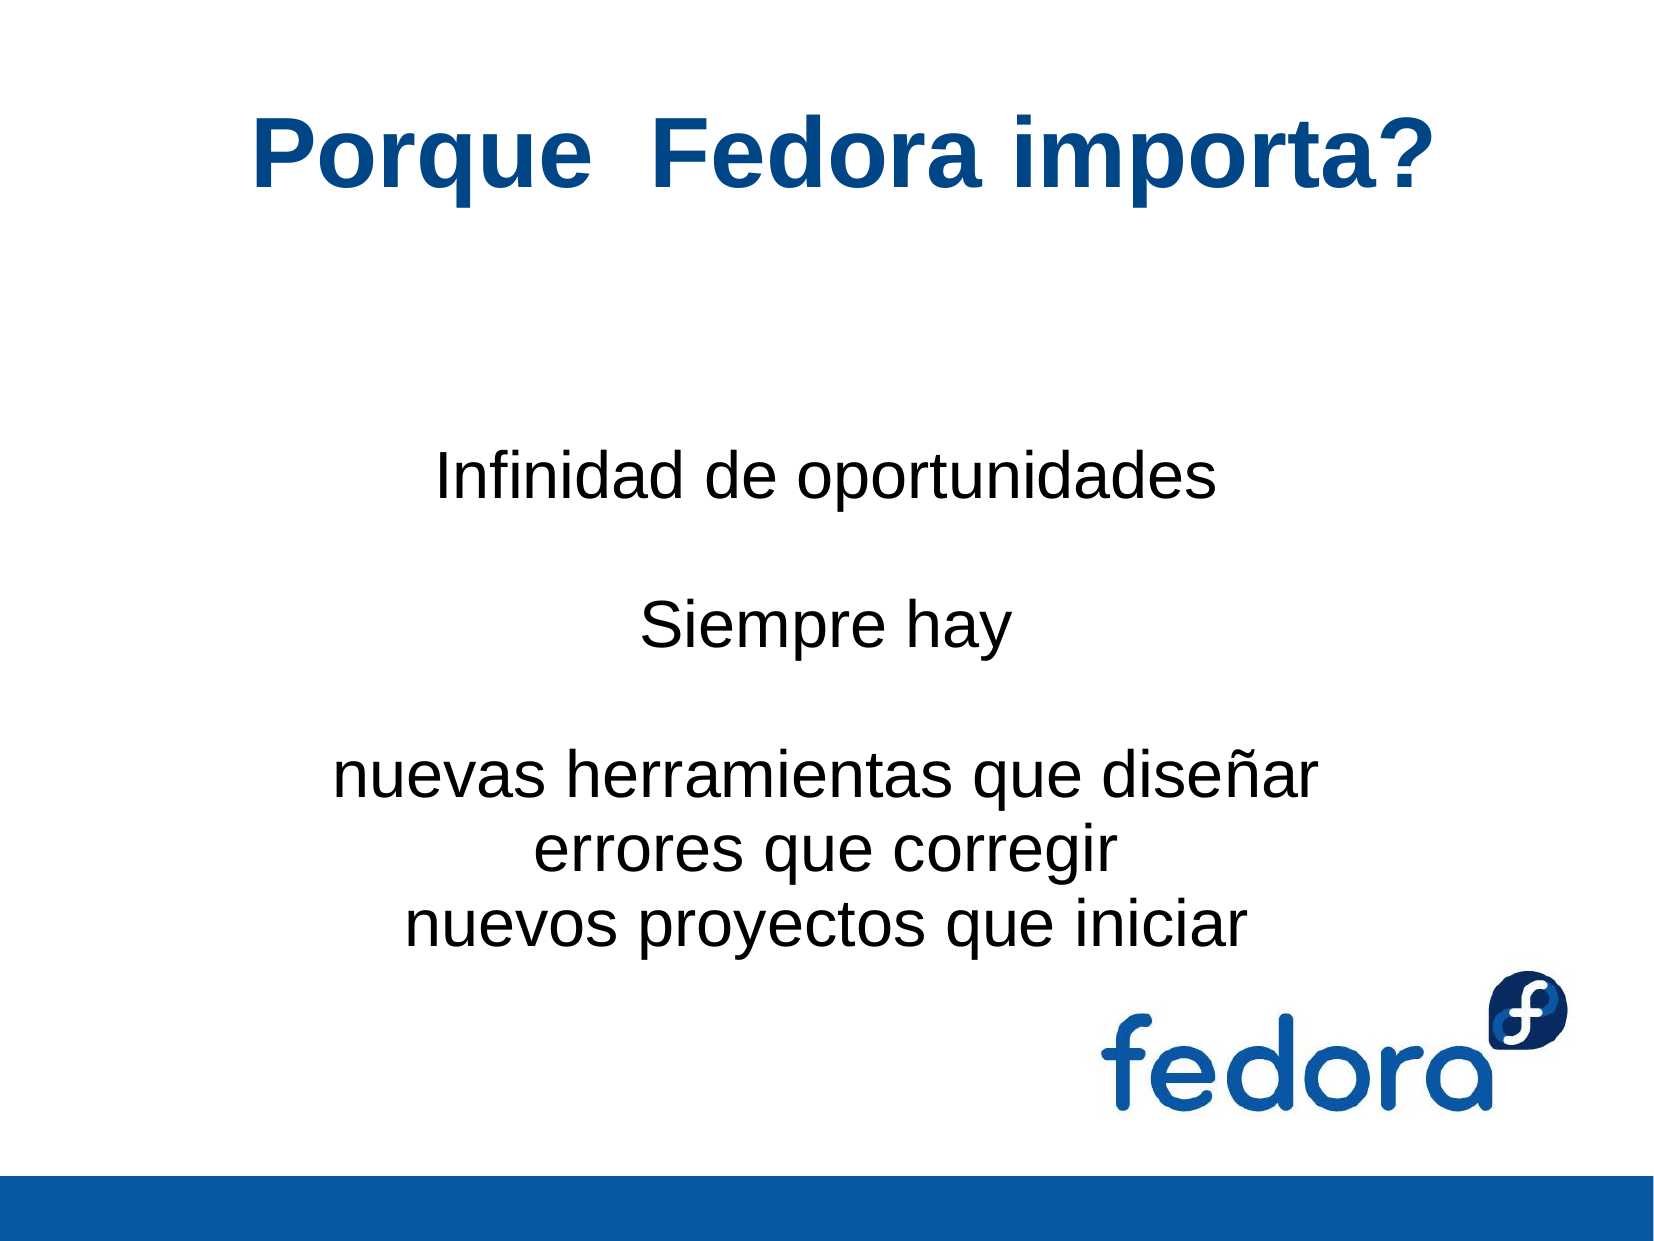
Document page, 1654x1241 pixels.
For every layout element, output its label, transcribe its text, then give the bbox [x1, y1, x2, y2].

picture [1087, 958, 1576, 1125]
subtitle Infinidad de oportunidades Siempre hay nuevas herramientas que diseñar errores que corregir nuevos proyectos que iniciar [82, 297, 1571, 1102]
title Porque Fedora importa? [82, 49, 1571, 257]
picture [0, 1176, 1654, 1241]
